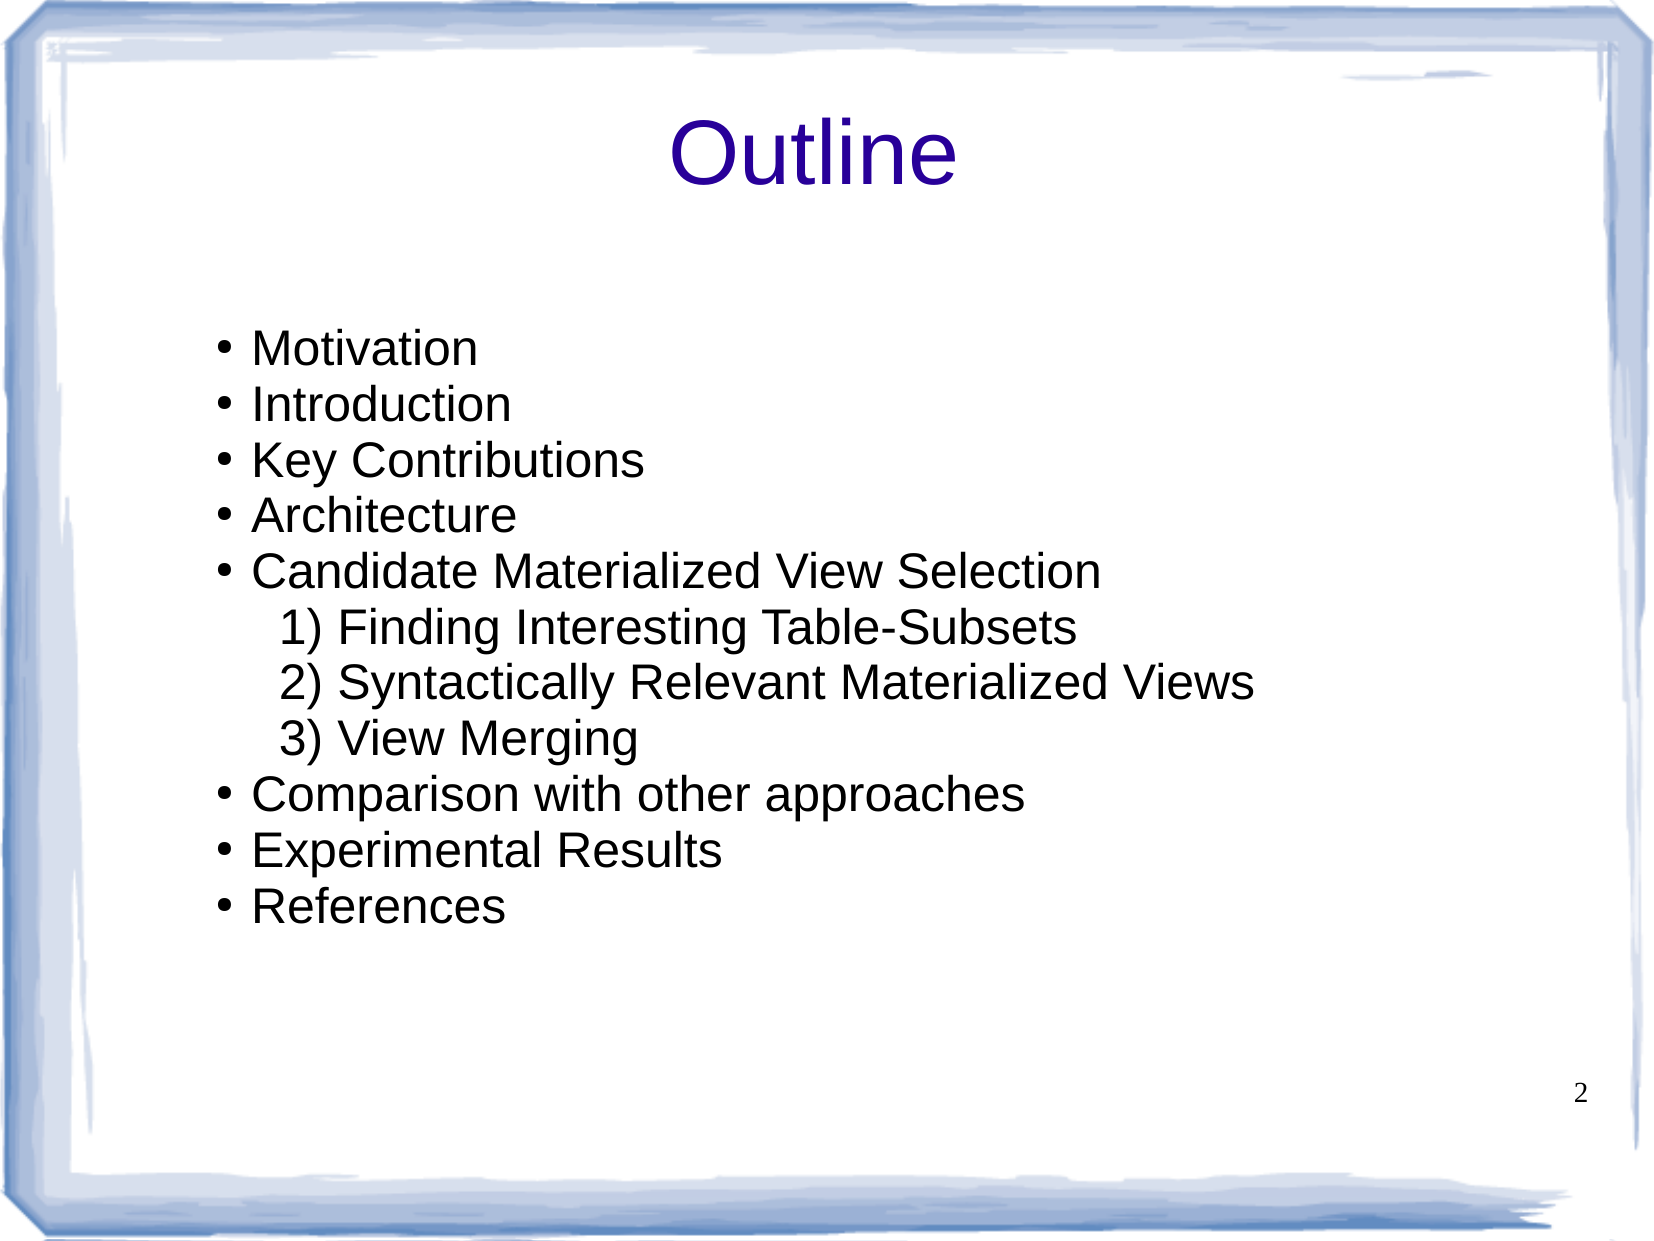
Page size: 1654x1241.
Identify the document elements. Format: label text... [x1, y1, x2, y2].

text_box Motivation Introduction Key Contributions Architecture Candidate Materialized View Selection 1) Finding Interesting Table-Subsets 2) Syntactically Relevant Materialized Views 3) View Merging Comparison with other approaches Experimental Results References [200, 312, 1501, 942]
title Outline [82, 49, 1571, 257]
picture [0, 0, 1654, 1241]
